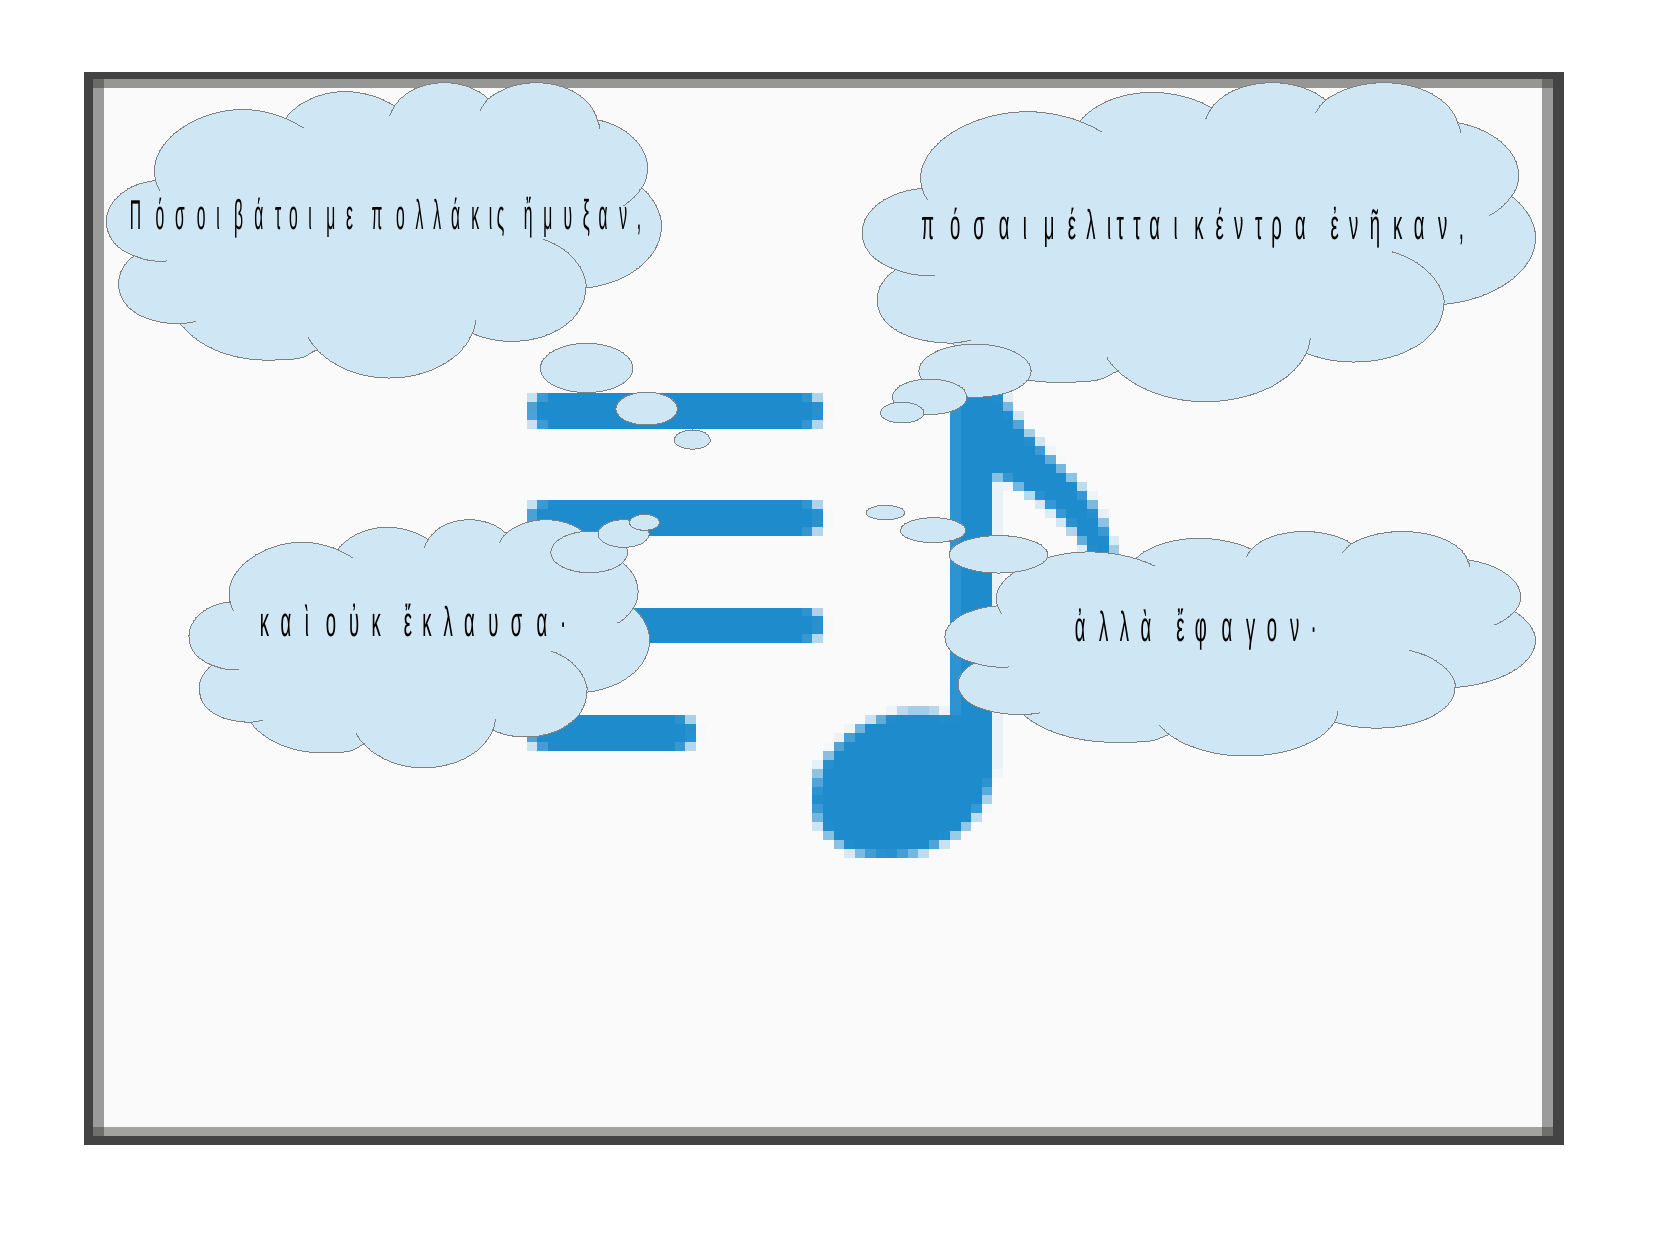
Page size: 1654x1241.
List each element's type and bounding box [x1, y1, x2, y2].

text_box [82, 70, 1565, 1146]
picture [1074, 602, 1359, 661]
picture [259, 597, 591, 662]
picture [921, 200, 1489, 270]
picture [129, 190, 650, 260]
